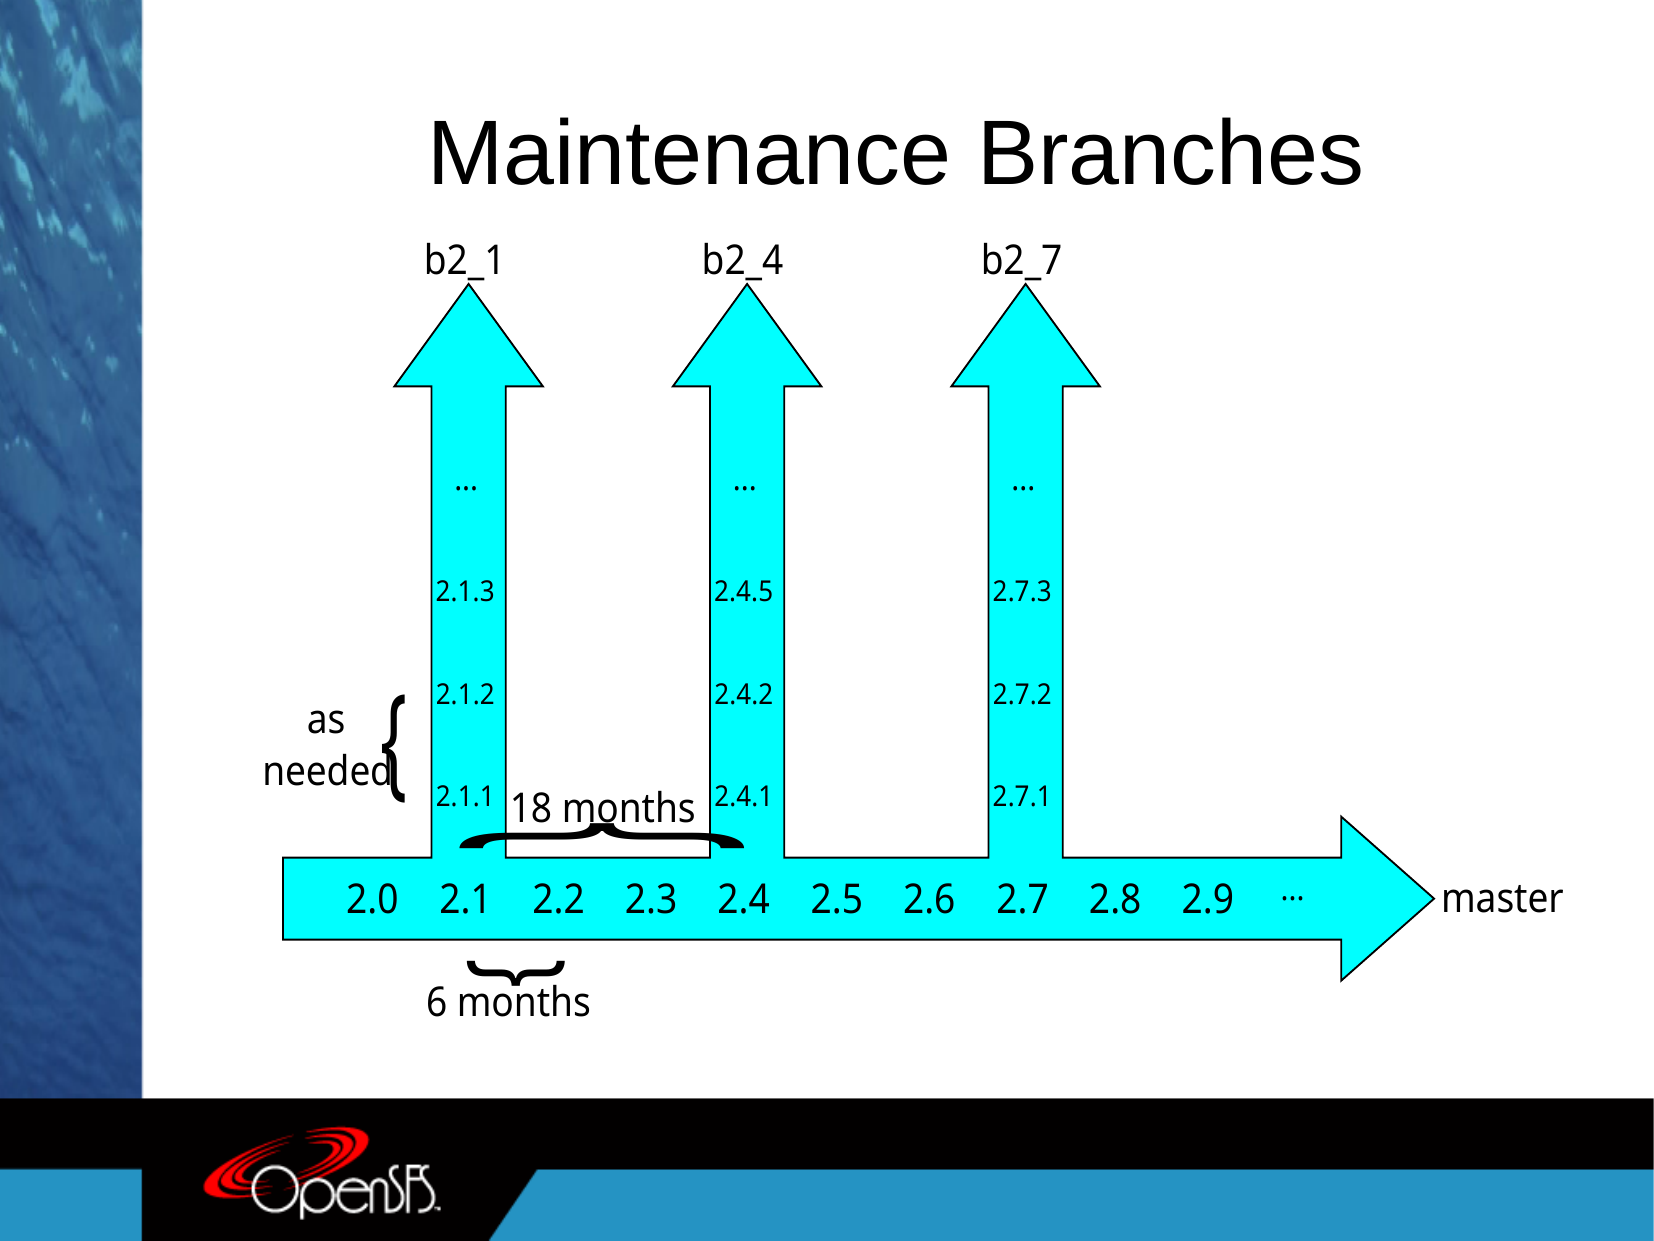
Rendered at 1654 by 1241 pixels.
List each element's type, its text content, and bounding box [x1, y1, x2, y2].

title Maintenance Branches [163, 49, 1630, 257]
picture [0, 0, 1654, 1241]
